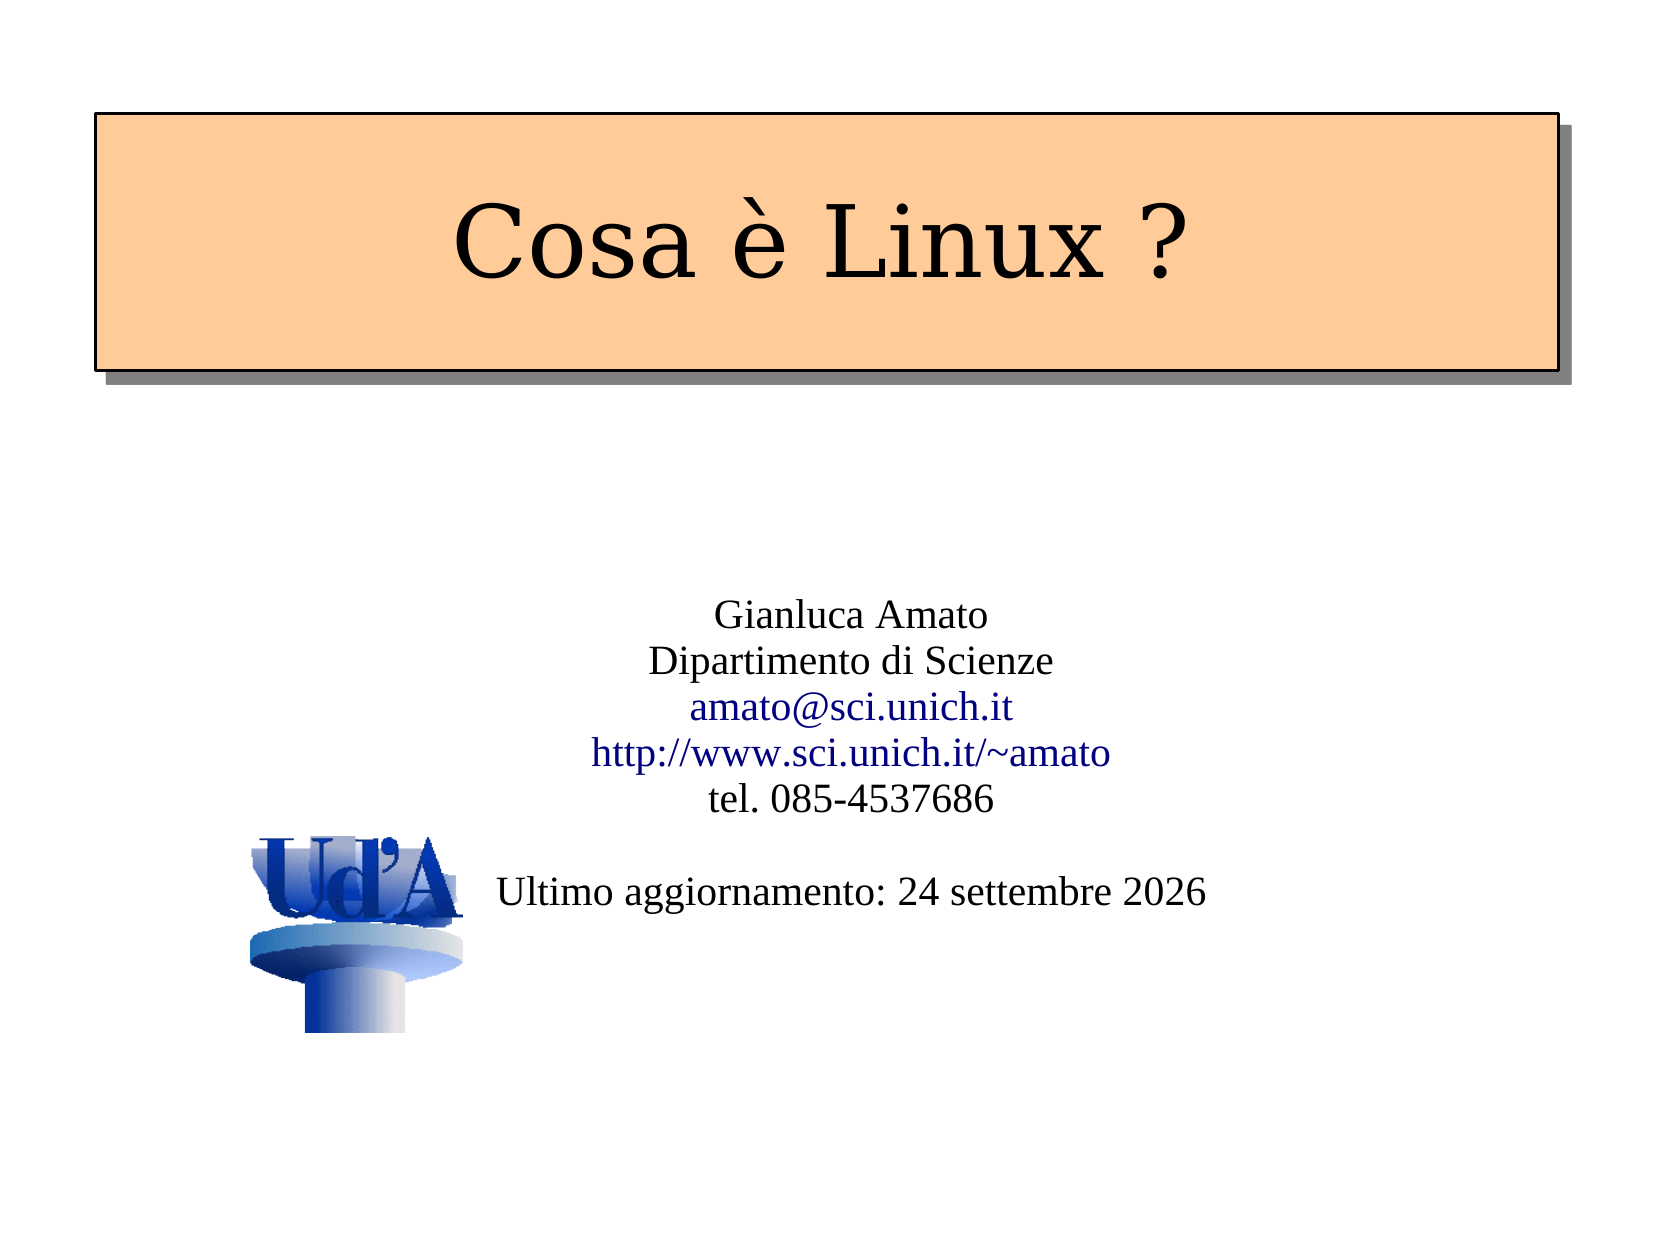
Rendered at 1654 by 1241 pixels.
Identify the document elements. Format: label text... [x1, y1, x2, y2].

text_box Gianluca Amato Dipartimento di Scienze amato@sci.unich.it http://www.sci.unich.it/~amato tel. 085-4537686 Ultimo aggiornamento: 21 marzo 2011 [403, 544, 1265, 982]
picture [250, 836, 463, 1033]
text_box Cosa è Linux ? [95, 113, 1559, 371]
